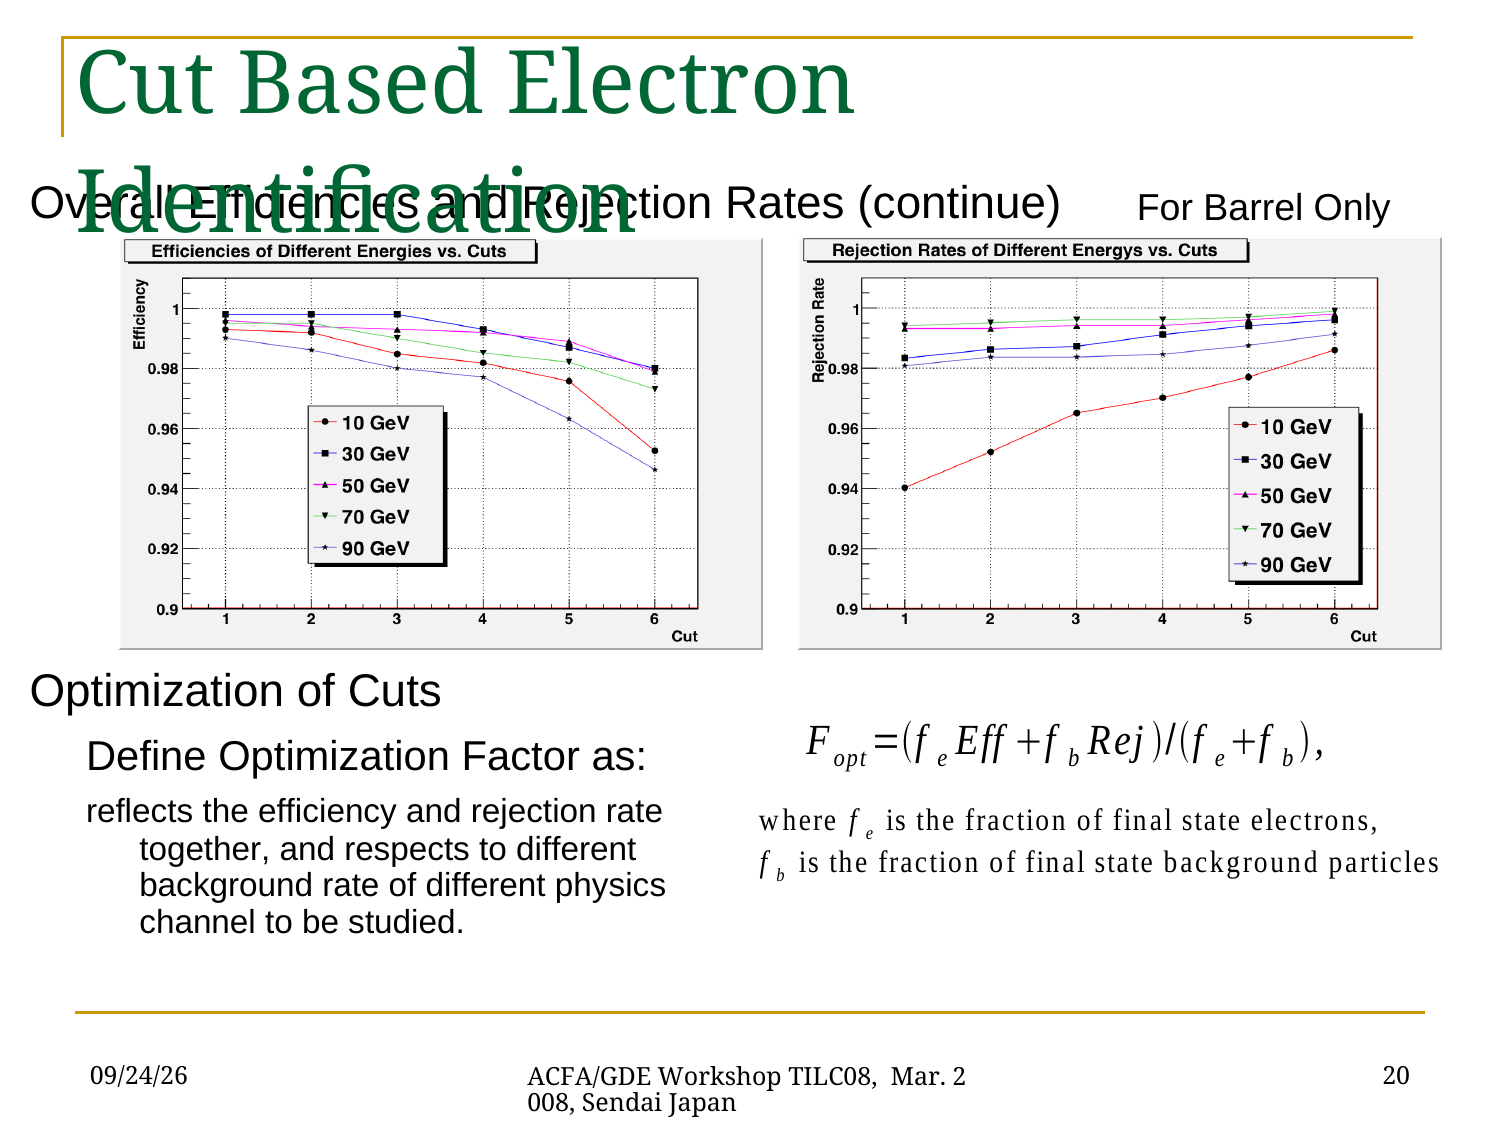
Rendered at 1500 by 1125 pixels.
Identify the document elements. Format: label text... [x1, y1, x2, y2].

title Cut Based Electron Identification [75, 37, 1426, 242]
chart [683, 713, 1447, 886]
picture [797, 236, 1442, 650]
text_box For Barrel Only [1122, 179, 1477, 238]
picture [118, 237, 763, 650]
list Optimization of Cuts Define Optimization Factor as: reflects the efficiency and rejection rate together, and respects to different background rate of different physics channel to be studied. [29, 649, 739, 1002]
list Overall Efficiencies and Rejection Rates (continue) [29, 177, 118, 270]
